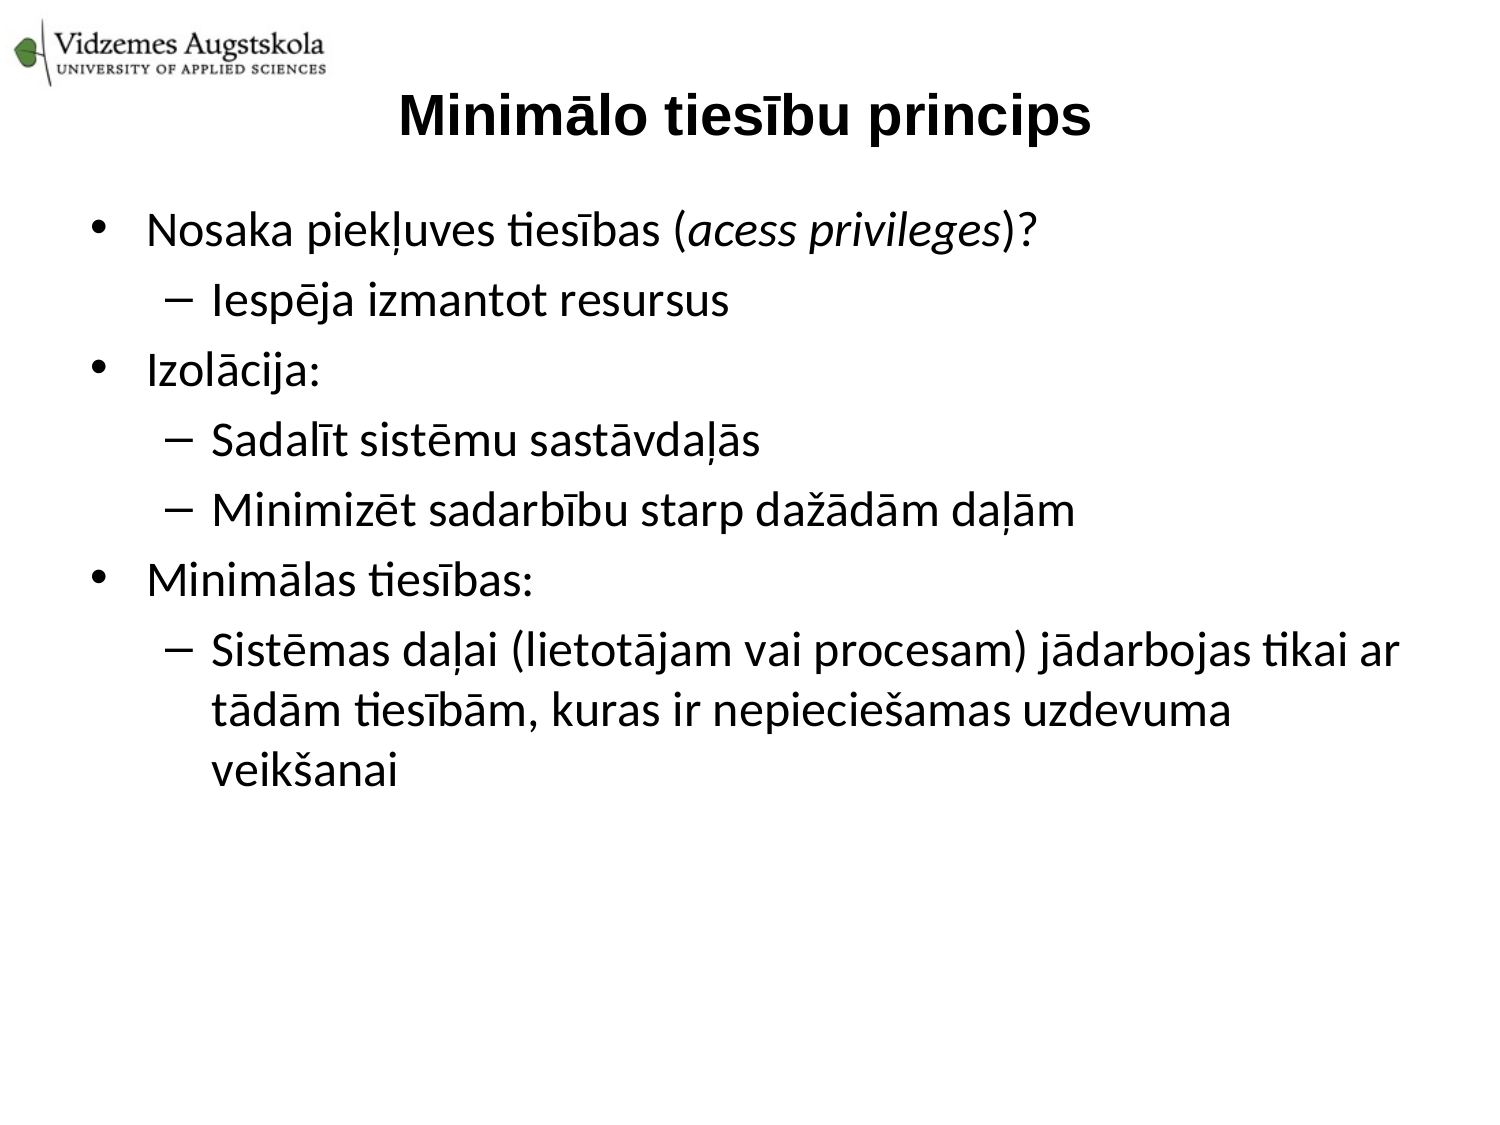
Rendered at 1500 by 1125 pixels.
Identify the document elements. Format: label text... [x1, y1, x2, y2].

picture [5, 2, 334, 102]
list Nosaka piekļuves tiesības (acess privileges)? Iespēja izmantot resursus Izolācija: Sadalīt sistēmu sastāvdaļās Minimizēt sadarbību starp dažādām daļām Minimālas tiesības: Sistēmas daļai (lietotājam vai procesam) jādarbojas tikai ar tādām tiesībām, kuras ir nepieciešamas uzdevuma veikšanai [75, 188, 1425, 1125]
title Minimālo tiesību princips [70, 84, 1421, 151]
